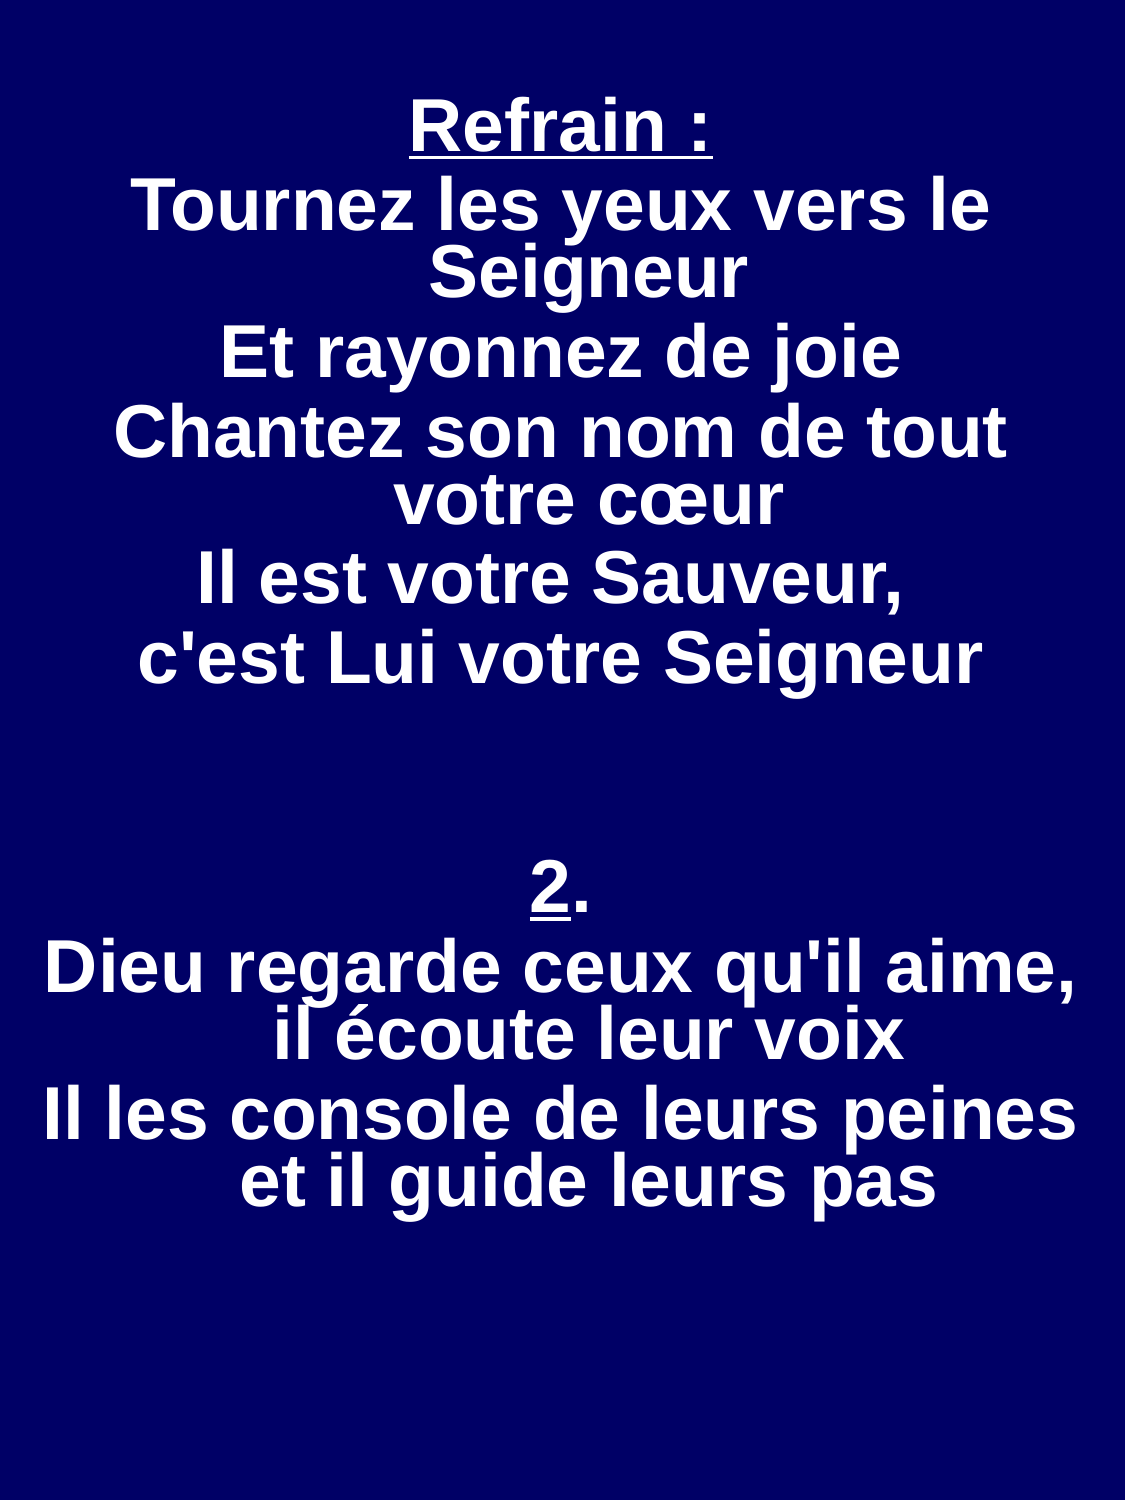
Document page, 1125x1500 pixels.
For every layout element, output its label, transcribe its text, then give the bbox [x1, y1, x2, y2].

text_box Refrain : Tournez les yeux vers le Seigneur Et rayonnez de joie Chantez son nom de tout votre cœur Il est votre Sauveur, c'est Lui votre Seigneur 2. Dieu regarde ceux qu'il aime, il écoute leur voix Il les console de leurs peines et il guide leurs pas [11, 35, 1111, 1441]
